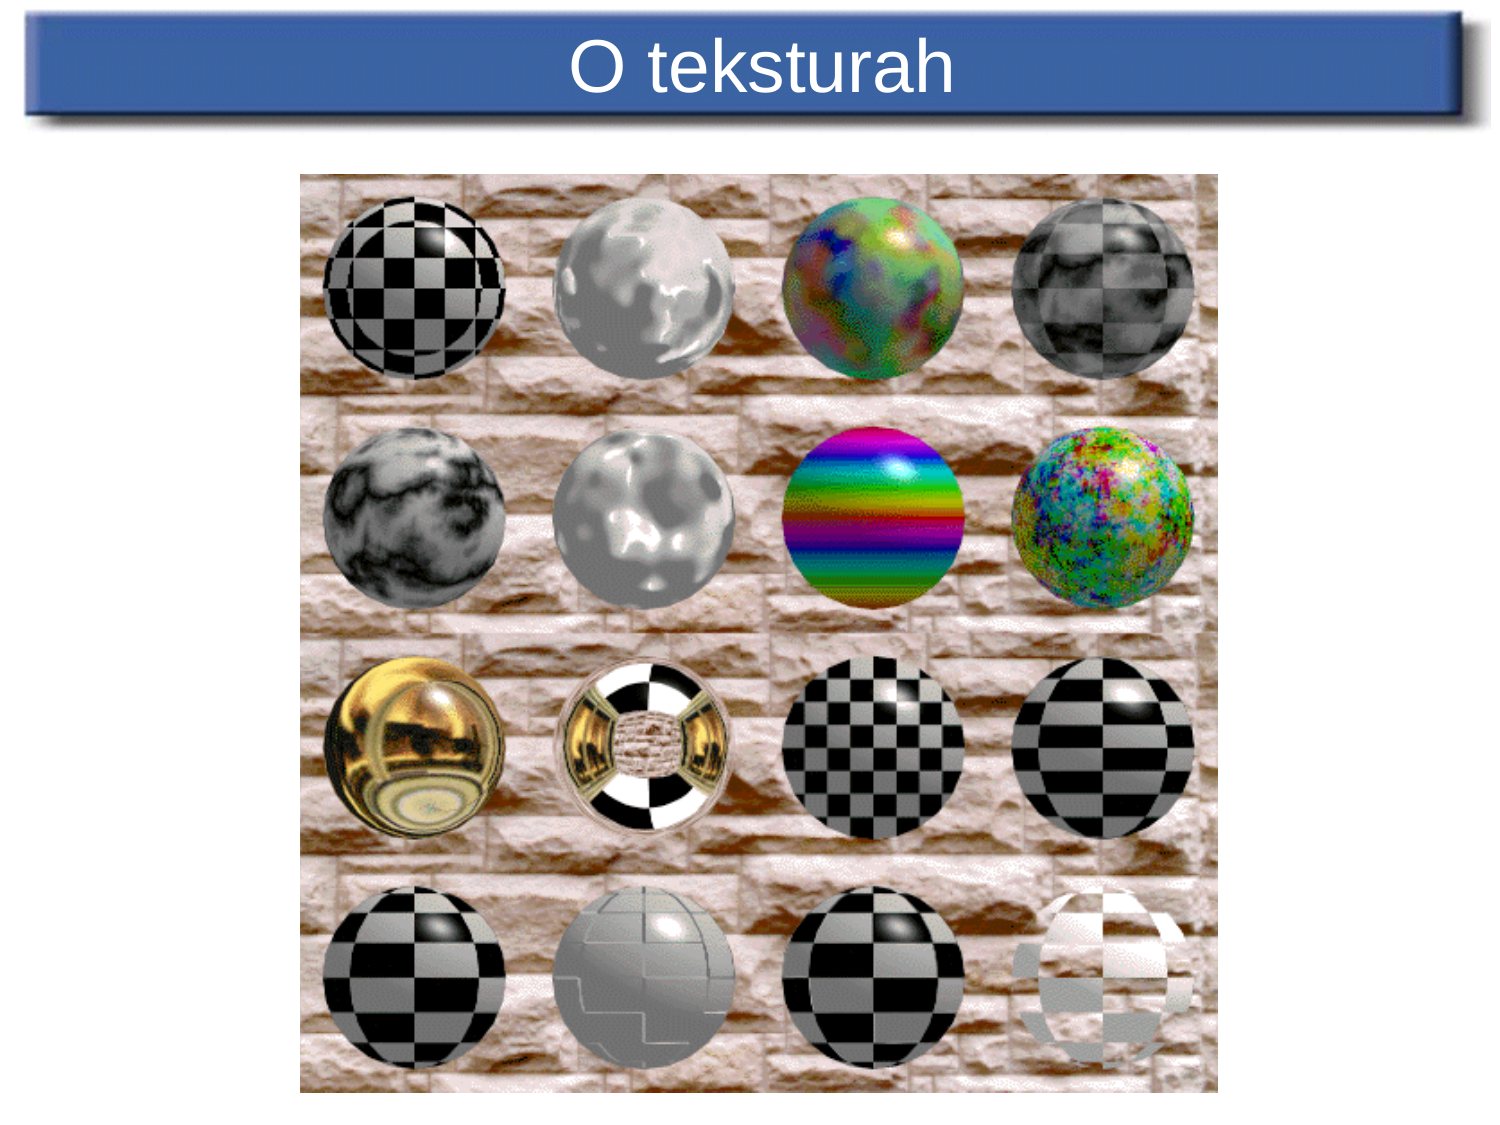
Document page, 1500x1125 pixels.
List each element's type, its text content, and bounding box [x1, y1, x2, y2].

picture [300, 174, 1218, 1093]
picture [23, 8, 1491, 135]
title O teksturah [24, 0, 1500, 126]
